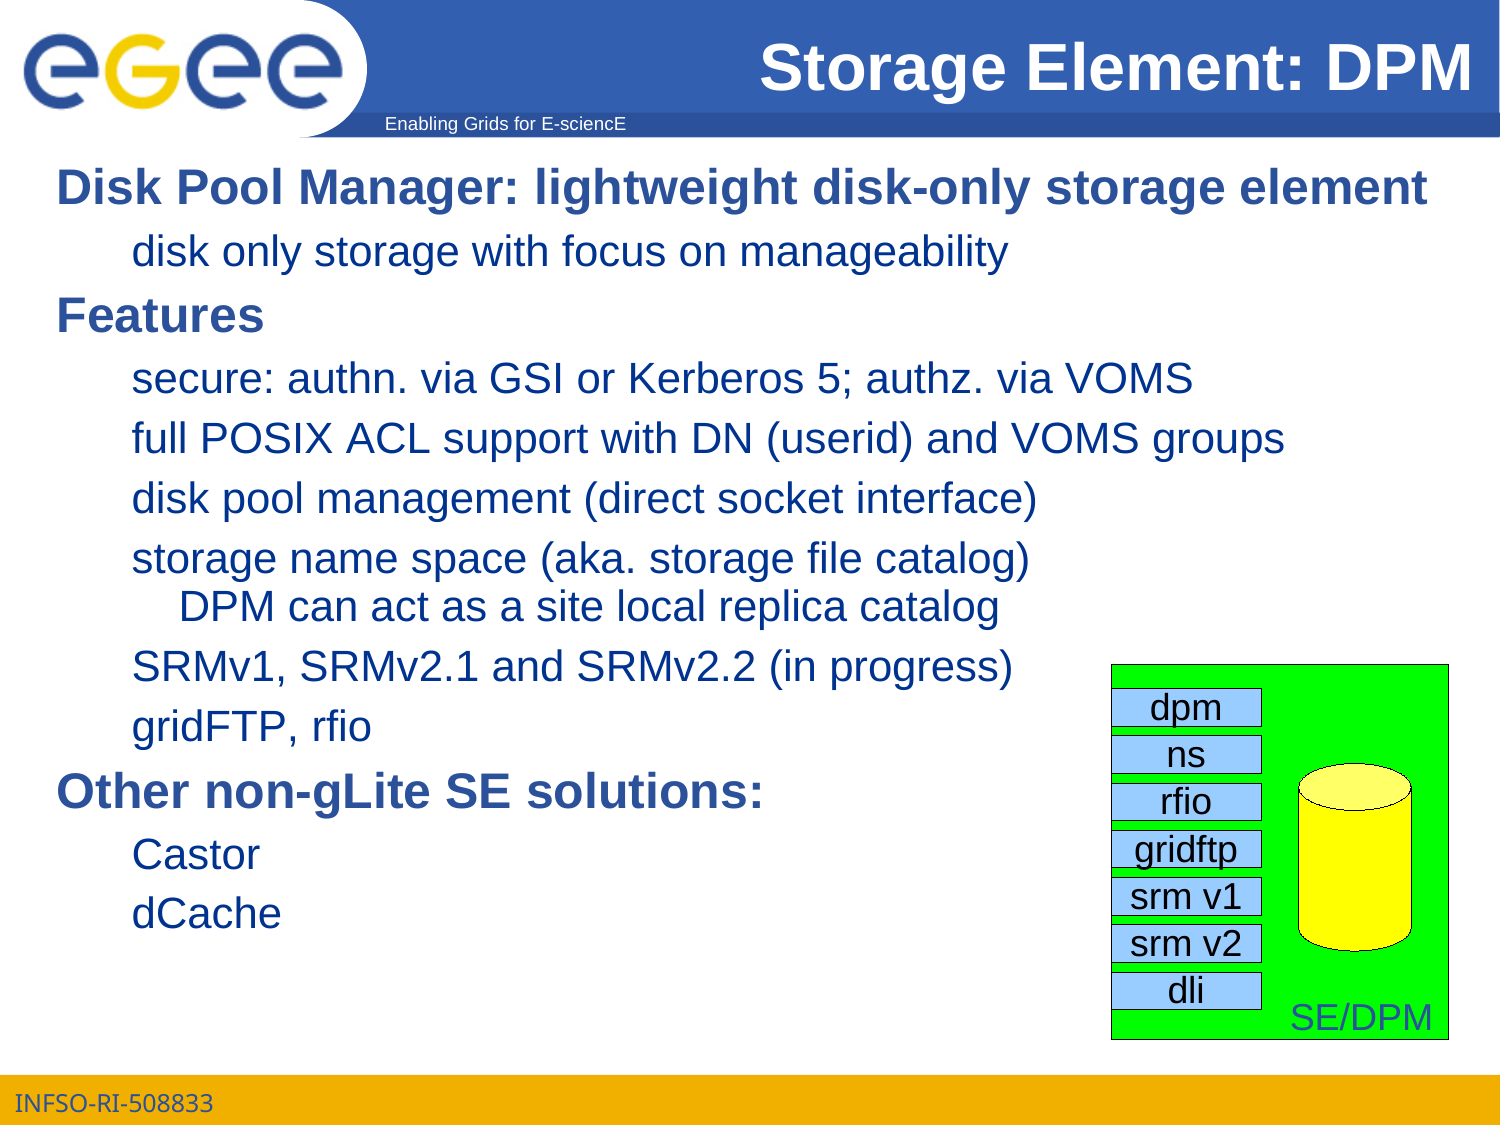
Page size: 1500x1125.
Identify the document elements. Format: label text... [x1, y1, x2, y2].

list Disk Pool Manager: lightweight disk-only storage element disk only storage with focus on manageability Features secure: authn. via GSI or Kerberos 5; authz. via VOMS full POSIX ACL support with DN (userid) and VOMS groups disk pool management (direct socket interface) storage name space (aka. storage file catalog) DPM can act as a site local replica catalog SRMv1, SRMv2.1 and SRMv2.2 (in progress) gridFTP, rfio Other non-gLite SE solutions: Castor dCache [56, 159, 1466, 1051]
title Storage Element: DPM [369, 10, 1475, 124]
text_box dli [1111, 972, 1262, 1010]
text_box dpm [1111, 688, 1262, 727]
text_box srm v2 [1111, 924, 1262, 963]
text_box rfio [1111, 783, 1262, 821]
text_box dpm [1176, 702, 1186, 718]
text_box gridftp [1223, 844, 1233, 860]
text_box SE/DPM [1275, 988, 1463, 1046]
text_box gridftp [1139, 844, 1149, 860]
text_box ns [1111, 735, 1262, 774]
text_box srm v1 [1111, 877, 1262, 916]
text_box gridftp [1111, 830, 1262, 868]
picture [18, 30, 349, 112]
text_box [1298, 788, 1412, 952]
